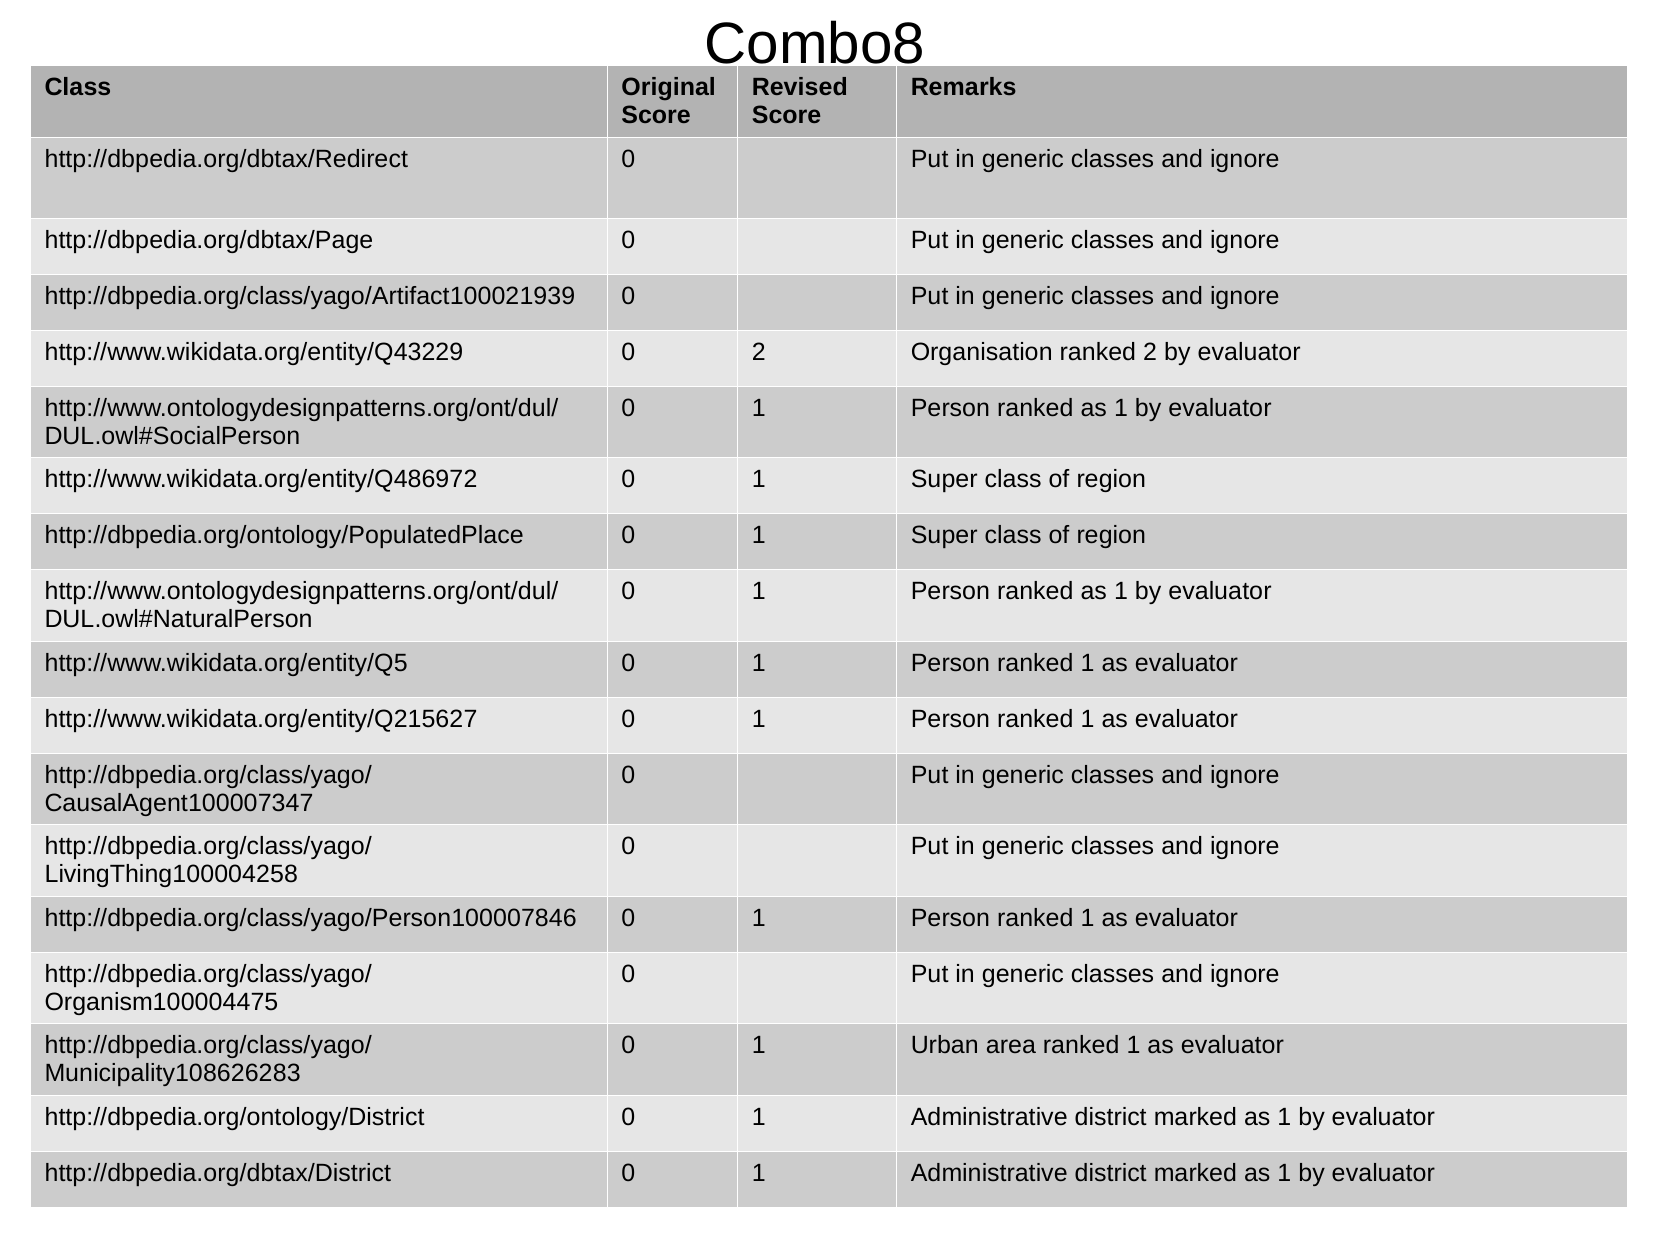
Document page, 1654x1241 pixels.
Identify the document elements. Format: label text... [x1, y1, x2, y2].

table_cell 1 [738, 642, 896, 697]
table_cell 1 [738, 897, 896, 952]
table_cell http://dbpedia.org/class/yago/Artifact100021939 [31, 275, 607, 330]
table_cell Person ranked 1 as evaluator [897, 897, 1627, 952]
table_cell 2 [738, 331, 896, 386]
table_header Original Score [608, 76, 737, 137]
table_cell Super class of region [897, 514, 1627, 569]
table_cell 0 [608, 138, 737, 218]
table_cell 0 [608, 1096, 737, 1151]
table_header Remarks [897, 66, 1627, 137]
table_cell 0 [608, 458, 737, 513]
table_cell 0 [608, 219, 737, 274]
table_cell Put in generic classes and ignore [897, 219, 1627, 274]
table_cell Put in generic classes and ignore [897, 275, 1627, 330]
table_cell 0 [608, 953, 737, 1023]
table_cell http://dbpedia.org/ontology/PopulatedPlace [31, 514, 607, 569]
table_cell 0 [608, 1024, 737, 1095]
table_cell 0 [608, 897, 737, 952]
table_cell http://dbpedia.org/class/yago/CausalAgent100007347 [31, 754, 607, 824]
table_cell Person ranked as 1 by evaluator [897, 570, 1627, 641]
table_cell 0 [608, 275, 737, 330]
table_cell http://dbpedia.org/class/yago/Organism100004475 [31, 953, 607, 1023]
table_cell Put in generic classes and ignore [897, 138, 1627, 218]
table_cell http://dbpedia.org/dbtax/Page [31, 219, 607, 274]
table_cell 1 [738, 514, 896, 569]
table_cell [738, 953, 896, 1023]
table_cell 0 [608, 1152, 737, 1207]
table_cell 1 [738, 387, 896, 457]
table_cell 0 [608, 570, 737, 641]
table_cell http://www.ontologydesignpatterns.org/ont/dul/DUL.owl#NaturalPerson [31, 570, 607, 641]
table_cell Person ranked 1 as evaluator [897, 698, 1627, 753]
table_cell http://www.wikidata.org/entity/Q43229 [31, 331, 607, 386]
table_cell Put in generic classes and ignore [897, 825, 1627, 896]
table_cell Super class of region [897, 458, 1627, 513]
title Combo8 [70, 10, 1560, 76]
table_cell Organisation ranked 2 by evaluator [897, 331, 1627, 386]
table_cell Administrative district marked as 1 by evaluator [897, 1152, 1627, 1207]
table_cell 0 [608, 642, 737, 697]
table_cell http://dbpedia.org/class/yago/Municipality108626283 [31, 1024, 607, 1095]
table_cell 1 [738, 1096, 896, 1151]
table_cell Urban area ranked 1 as evaluator [897, 1024, 1627, 1095]
table_cell http://www.ontologydesignpatterns.org/ont/dul/DUL.owl#SocialPerson [31, 387, 607, 457]
table_cell [738, 275, 896, 330]
table_cell 1 [738, 570, 896, 641]
table_cell 1 [738, 1152, 896, 1207]
table_cell http://dbpedia.org/dbtax/Redirect [31, 138, 607, 218]
table_cell 1 [738, 458, 896, 513]
table_cell [738, 825, 896, 896]
table_cell http://dbpedia.org/ontology/District [31, 1096, 607, 1151]
table_cell http://www.wikidata.org/entity/Q215627 [31, 698, 607, 753]
table_cell 0 [608, 754, 737, 824]
table_cell http://www.wikidata.org/entity/Q486972 [31, 458, 607, 513]
table_cell 0 [608, 387, 737, 457]
table_cell http://dbpedia.org/dbtax/District [31, 1152, 607, 1207]
table_cell Person ranked 1 as evaluator [897, 642, 1627, 697]
table_cell 0 [608, 331, 737, 386]
table_cell 0 [608, 698, 737, 753]
table_cell 1 [738, 1024, 896, 1095]
table_cell 0 [608, 825, 737, 896]
table_header Class [31, 66, 607, 137]
table_cell Administrative district marked as 1 by evaluator [897, 1096, 1627, 1151]
table_cell Put in generic classes and ignore [897, 953, 1627, 1023]
table_cell Person ranked as 1 by evaluator [897, 387, 1627, 457]
table_header Revised Score [738, 76, 896, 137]
table_cell 0 [608, 514, 737, 569]
table_cell http://dbpedia.org/class/yago/LivingThing100004258 [31, 825, 607, 896]
table_cell 1 [738, 698, 896, 753]
table_cell [738, 138, 896, 218]
table_cell http://dbpedia.org/class/yago/Person100007846 [31, 897, 607, 952]
table_cell Put in generic classes and ignore [897, 754, 1627, 824]
table_cell [738, 219, 896, 274]
table_cell [738, 754, 896, 824]
table_cell http://www.wikidata.org/entity/Q5 [31, 642, 607, 697]
